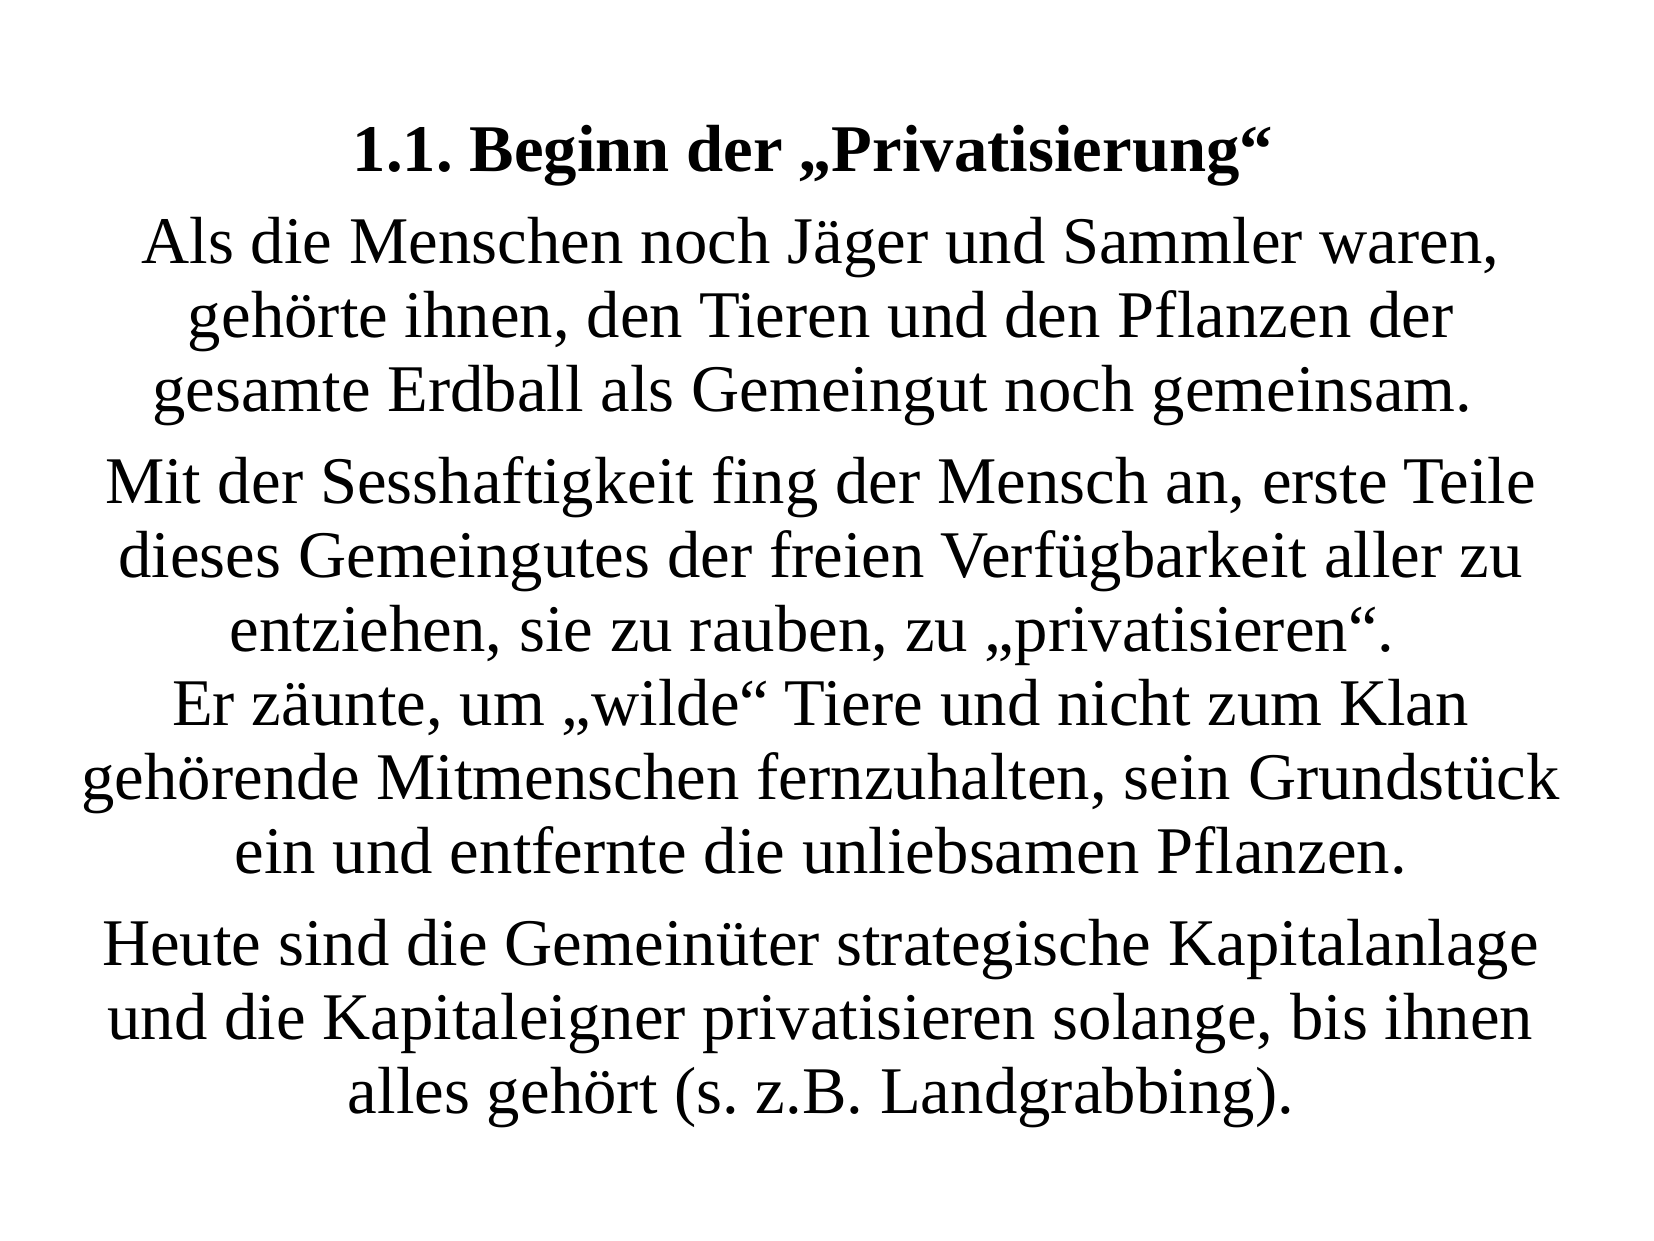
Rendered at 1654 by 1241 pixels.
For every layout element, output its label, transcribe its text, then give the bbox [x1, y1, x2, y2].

text_box 1.1. Beginn der „Privatisierung“ Als die Menschen noch Jäger und Sammler waren, gehörte ihnen, den Tieren und den Pflanzen der gesamte Erdball als Gemeingut noch gemeinsam. Mit der Sesshaftigkeit fing der Mensch an, erste Teile dieses Gemeingutes der freien Verfügbarkeit aller zu entziehen, sie zu rauben, zu „privatisieren“. Er zäunte, um „wilde“ Tiere und nicht zum Klan gehörende Mitmenschen fernzuhalten, sein Grundstück ein und entfernte die unliebsamen Pflanzen. Heute sind die Gemeinüter strategische Kapitalanlage und die Kapitaleigner privatisieren solange, bis ihnen alles gehört (s. z.B. Landgrabbing). [66, 104, 1588, 1136]
